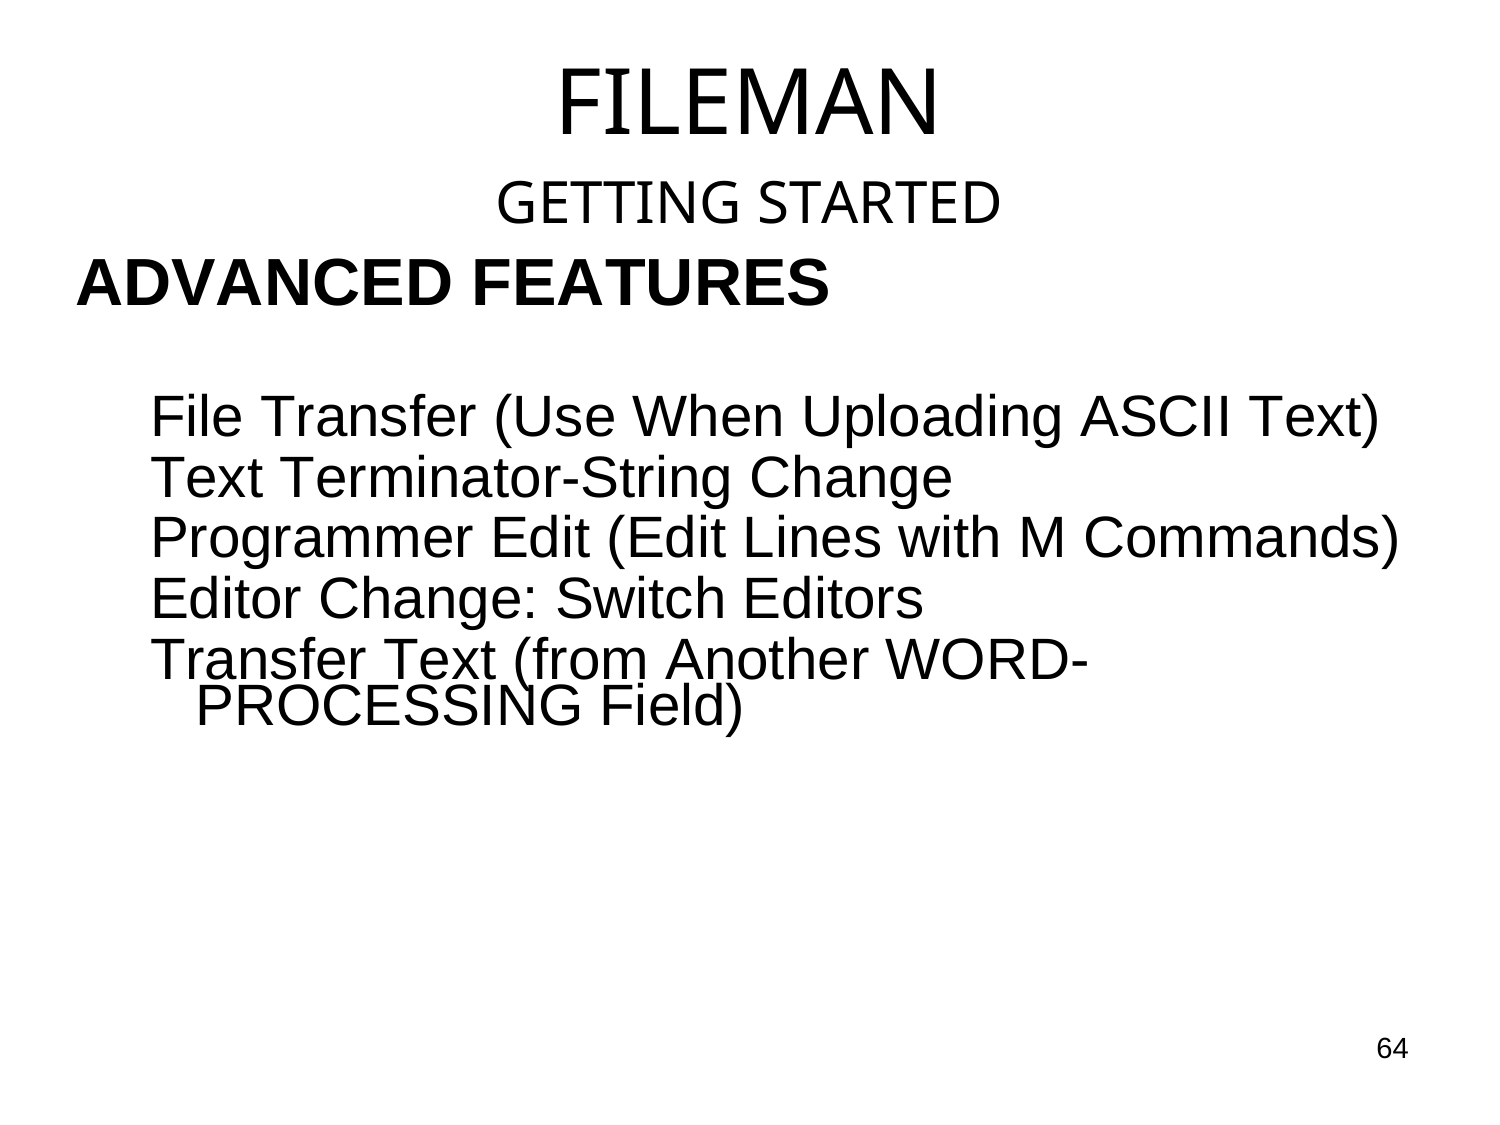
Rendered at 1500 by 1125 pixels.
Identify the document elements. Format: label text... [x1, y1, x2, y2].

title FILEMAN GETTING STARTED [75, 32, 1424, 245]
list ADVANCED FEATURES File Transfer (Use When Uploading ASCII Text) Text Terminator-String Change Programmer Edit (Edit Lines with M Commands) Editor Change: Switch Editors Transfer Text (from Another WORD-PROCESSING Field) [75, 262, 1424, 991]
